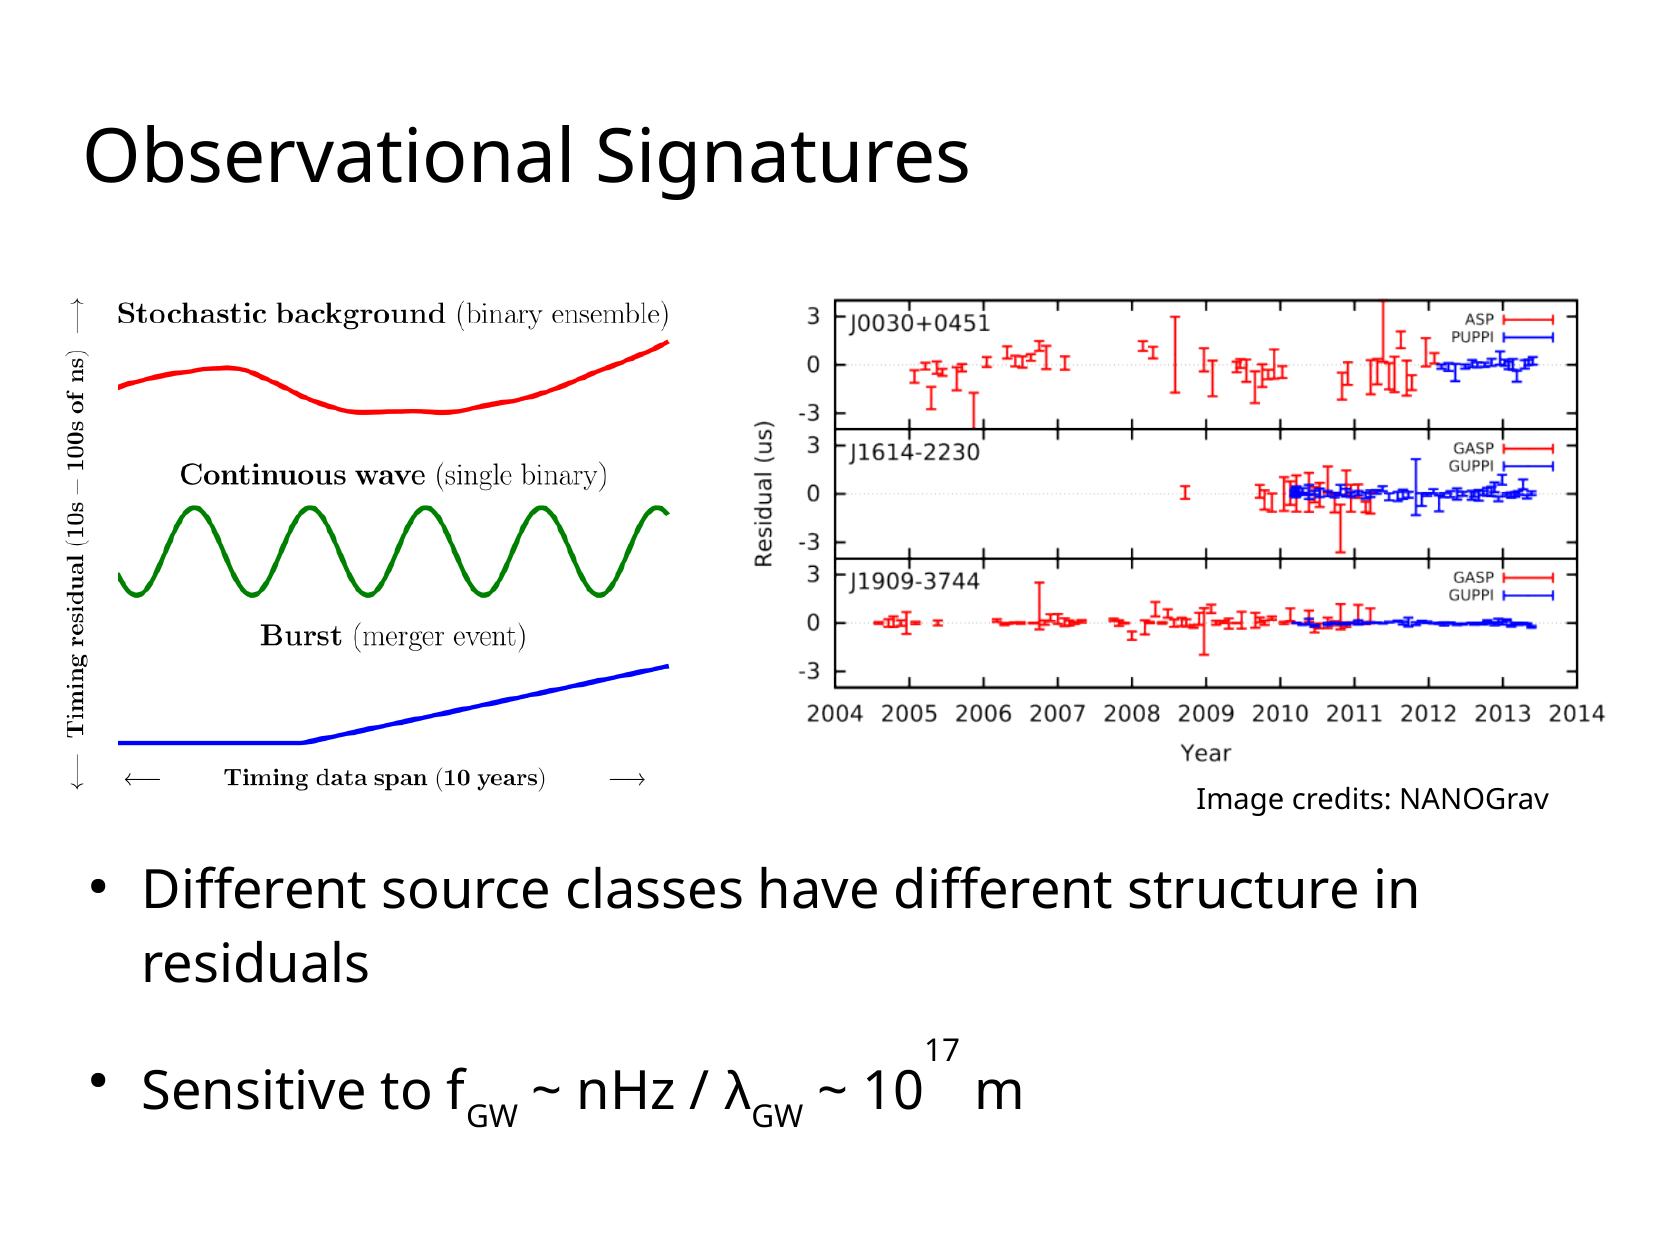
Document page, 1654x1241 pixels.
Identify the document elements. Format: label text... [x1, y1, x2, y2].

title Observational Signatures [82, 49, 1571, 257]
text_box Image credits: NANOGrav [1181, 770, 1583, 859]
picture [29, 275, 1620, 812]
list Different source classes have different structure in residuals Sensitive to fGW ~ nHz / λGW ~ 1017 m [70, 850, 1584, 1194]
